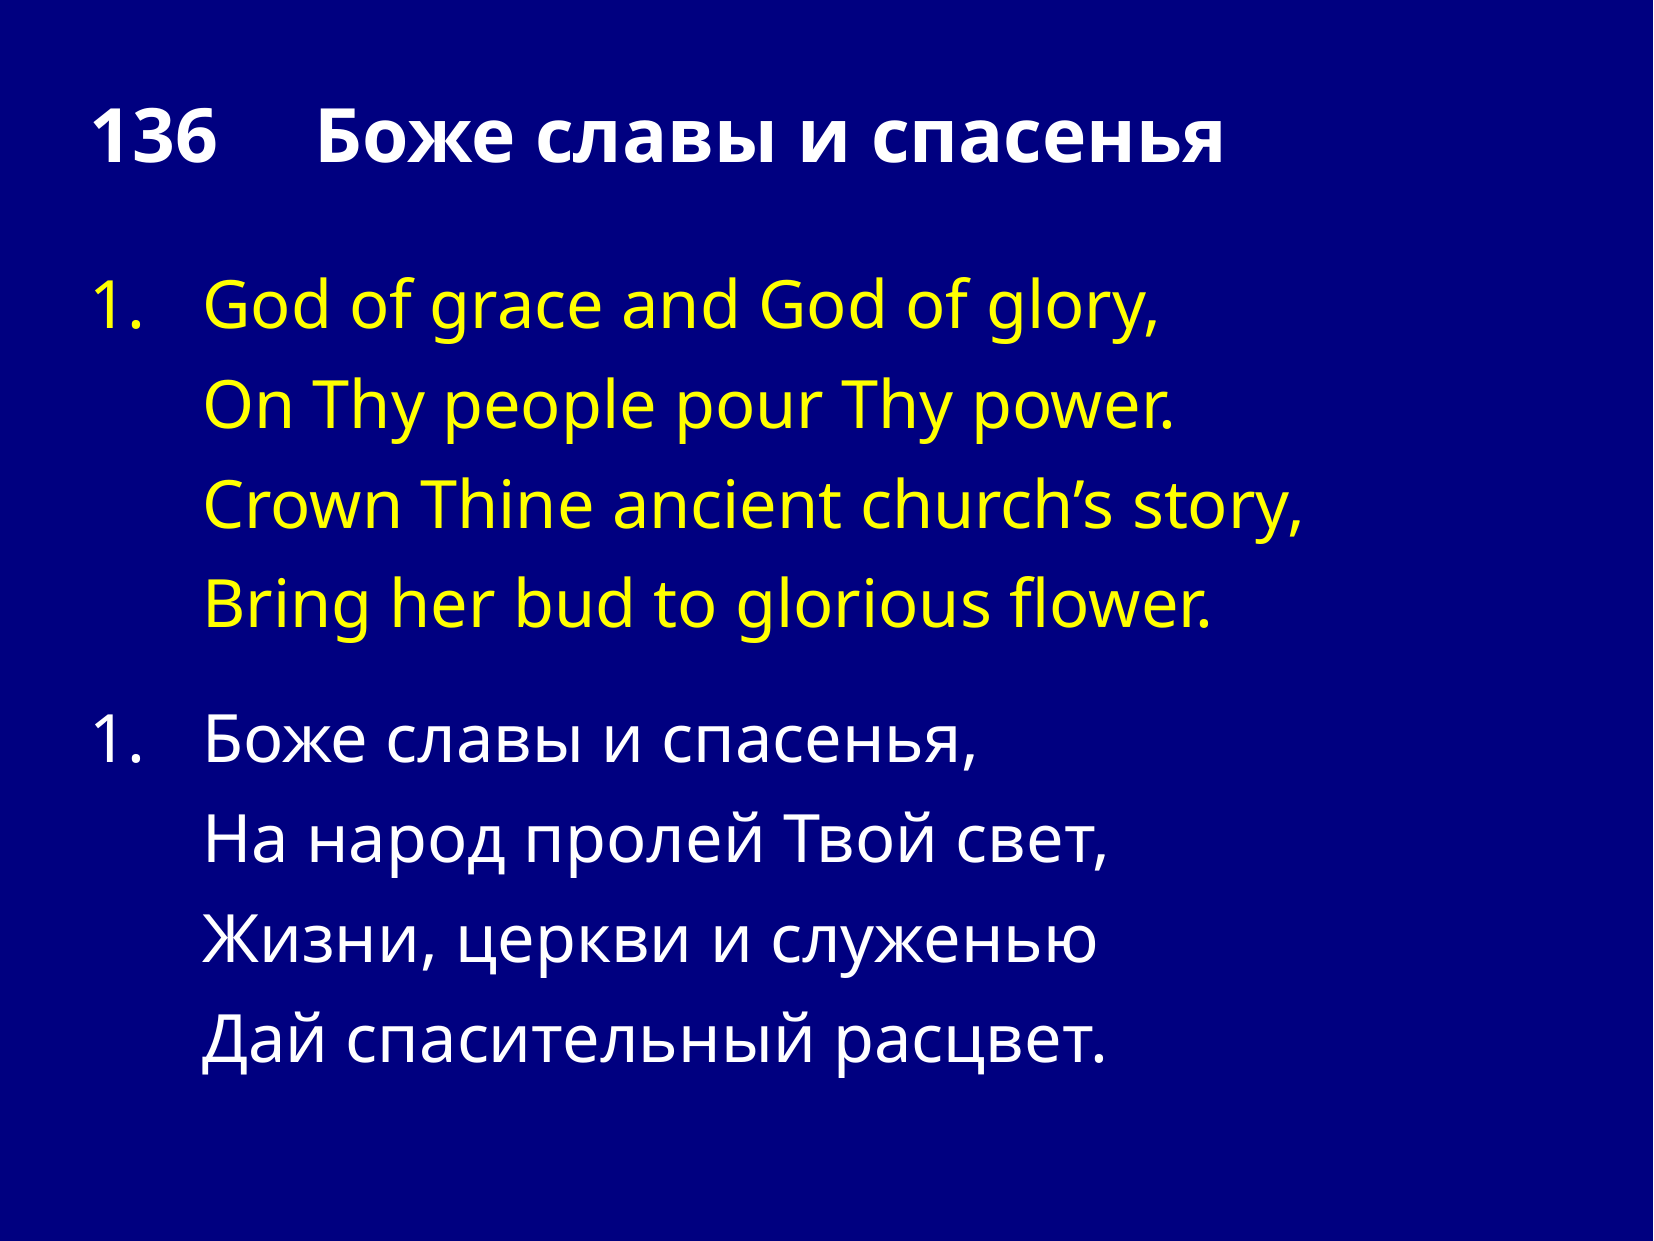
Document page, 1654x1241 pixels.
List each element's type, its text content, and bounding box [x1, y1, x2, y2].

text_box 1. Боже славы и спасенья, На народ пролей Твой свет, Жизни, церкви и служенью Дай спасительный расцвет. [75, 675, 1576, 1163]
text_box 1. God of grace and God of glory, On Thy people pour Thy power. Crown Thine ancient church’s story, Bring her bud to glorious flower. [75, 188, 1576, 638]
text_box 136 Боже славы и спасенья [75, 75, 1576, 188]
